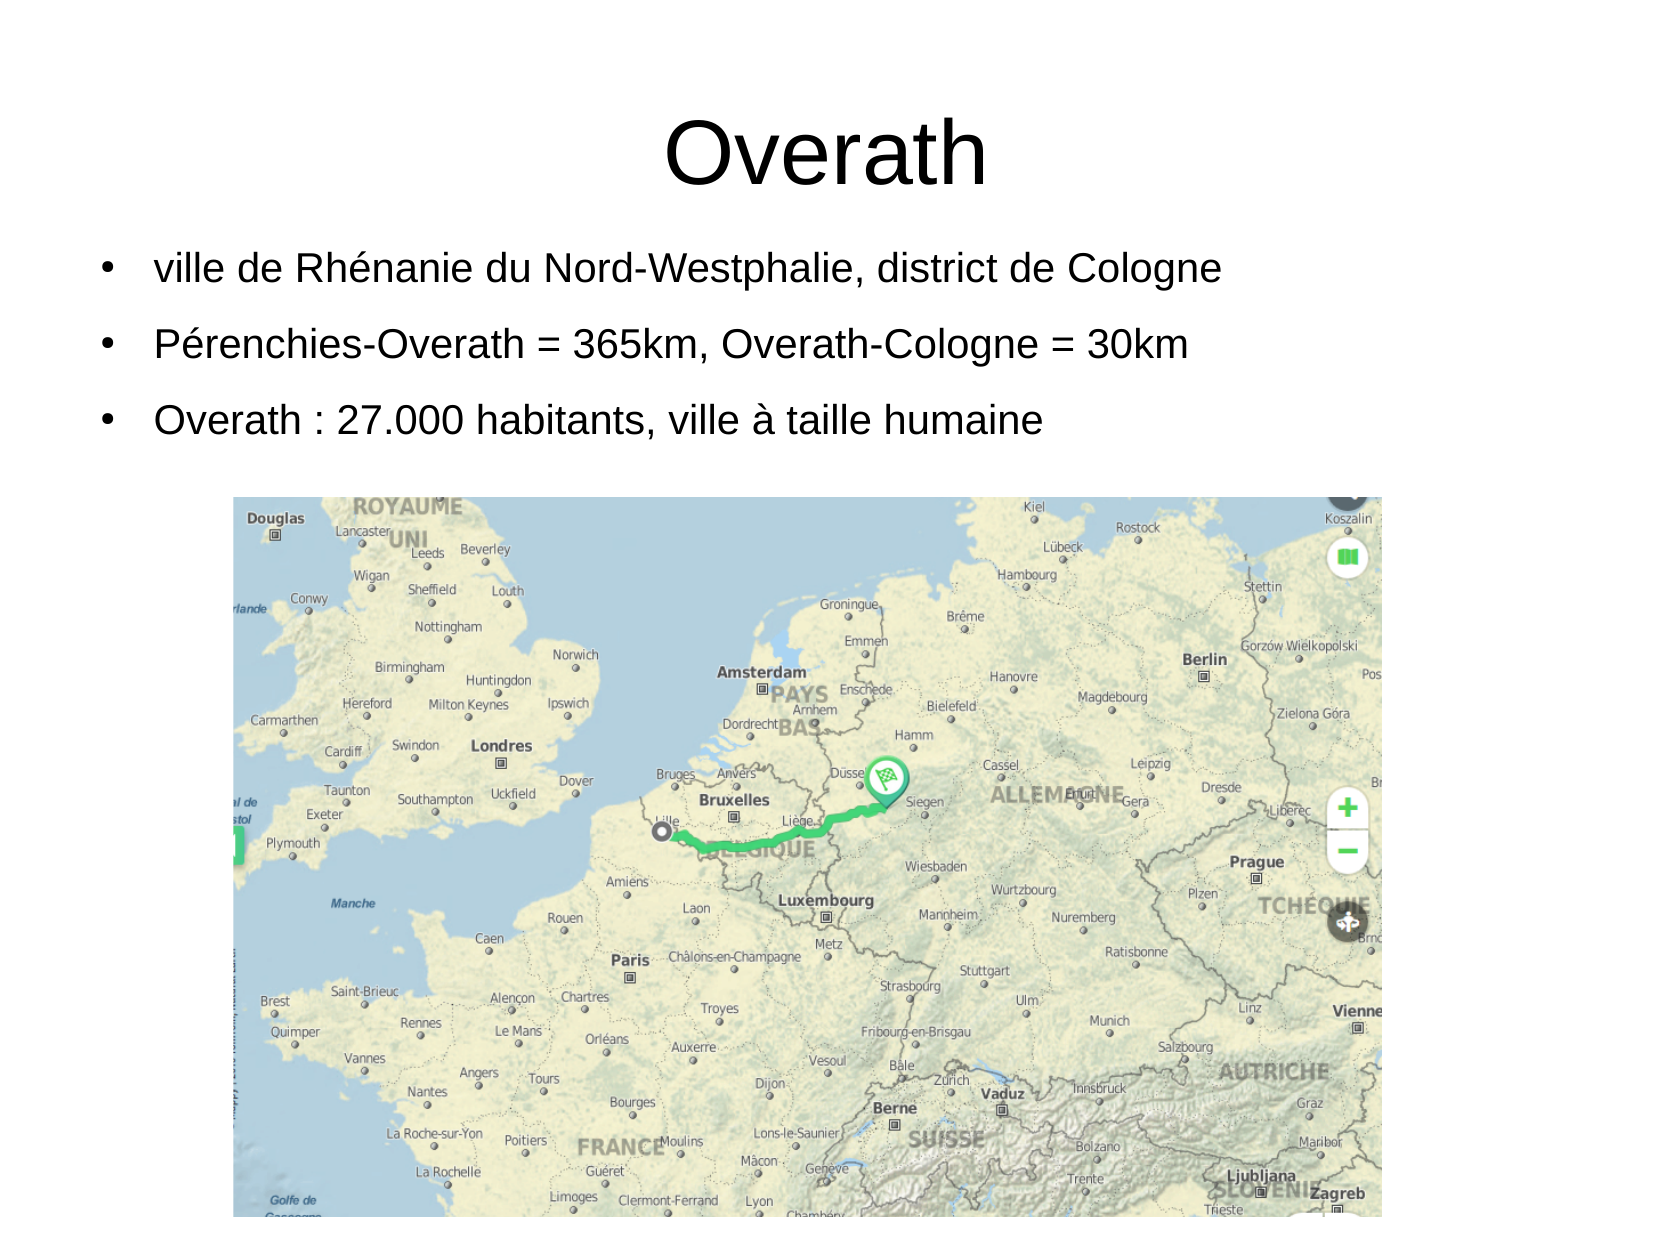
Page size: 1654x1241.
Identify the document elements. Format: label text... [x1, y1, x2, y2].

picture [233, 497, 1382, 1217]
title Overath [82, 49, 1571, 244]
list ville de Rhénanie du Nord-Westphalie, district de Cologne Pérenchies-Overath = 365km, Overath-Cologne = 30km Overath : 27.000 habitants, ville à taille humaine [82, 244, 1571, 1063]
